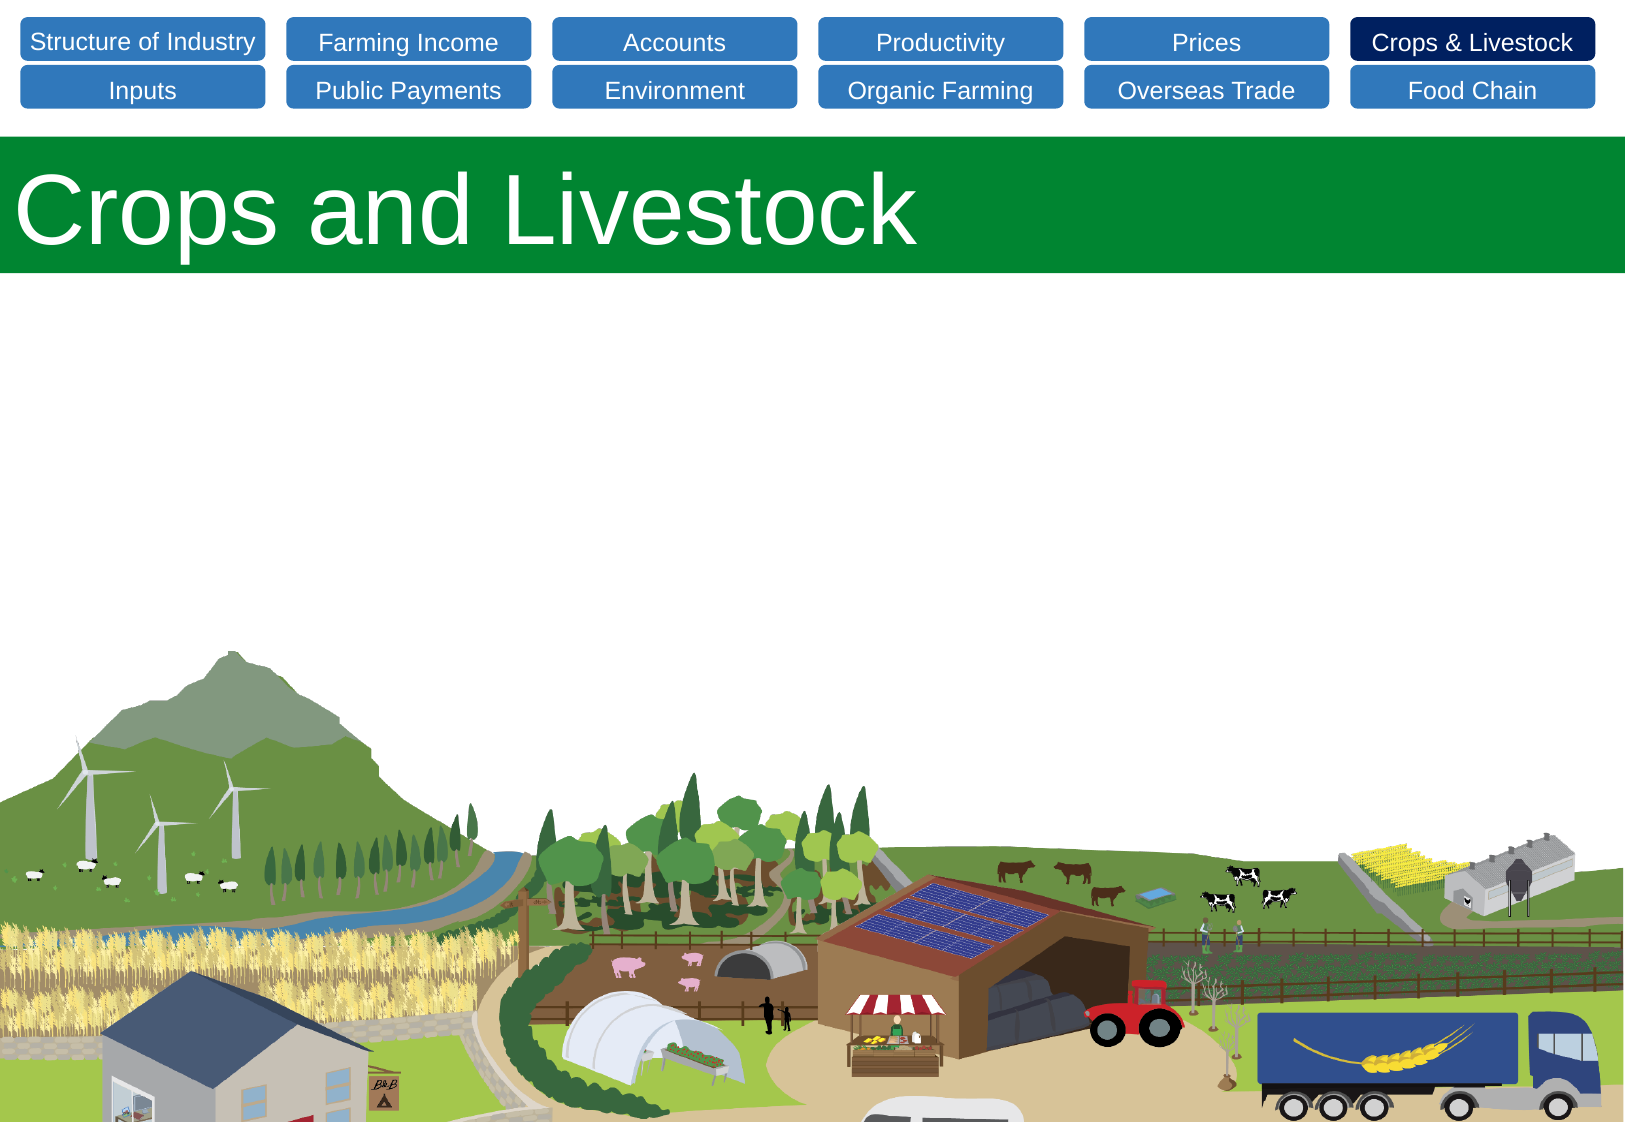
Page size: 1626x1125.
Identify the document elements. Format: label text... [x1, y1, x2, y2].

text_box Public Payments [286, 64, 532, 109]
text_box Crops & Livestock [1350, 17, 1596, 61]
text_box Organic Farming [818, 64, 1064, 109]
text_box Food Chain [1350, 64, 1596, 109]
text_box Environment [552, 64, 798, 109]
picture [0, 651, 1624, 1122]
text_box Productivity [818, 17, 1064, 61]
text_box Prices [1084, 17, 1330, 61]
text_box Structure of Industry [20, 17, 266, 61]
text_box Crops and Livestock [0, 136, 1625, 274]
text_box Overseas Trade [1084, 64, 1330, 109]
text_box Inputs [20, 64, 266, 109]
text_box Accounts [552, 17, 798, 61]
text_box Farming Income [286, 17, 532, 61]
